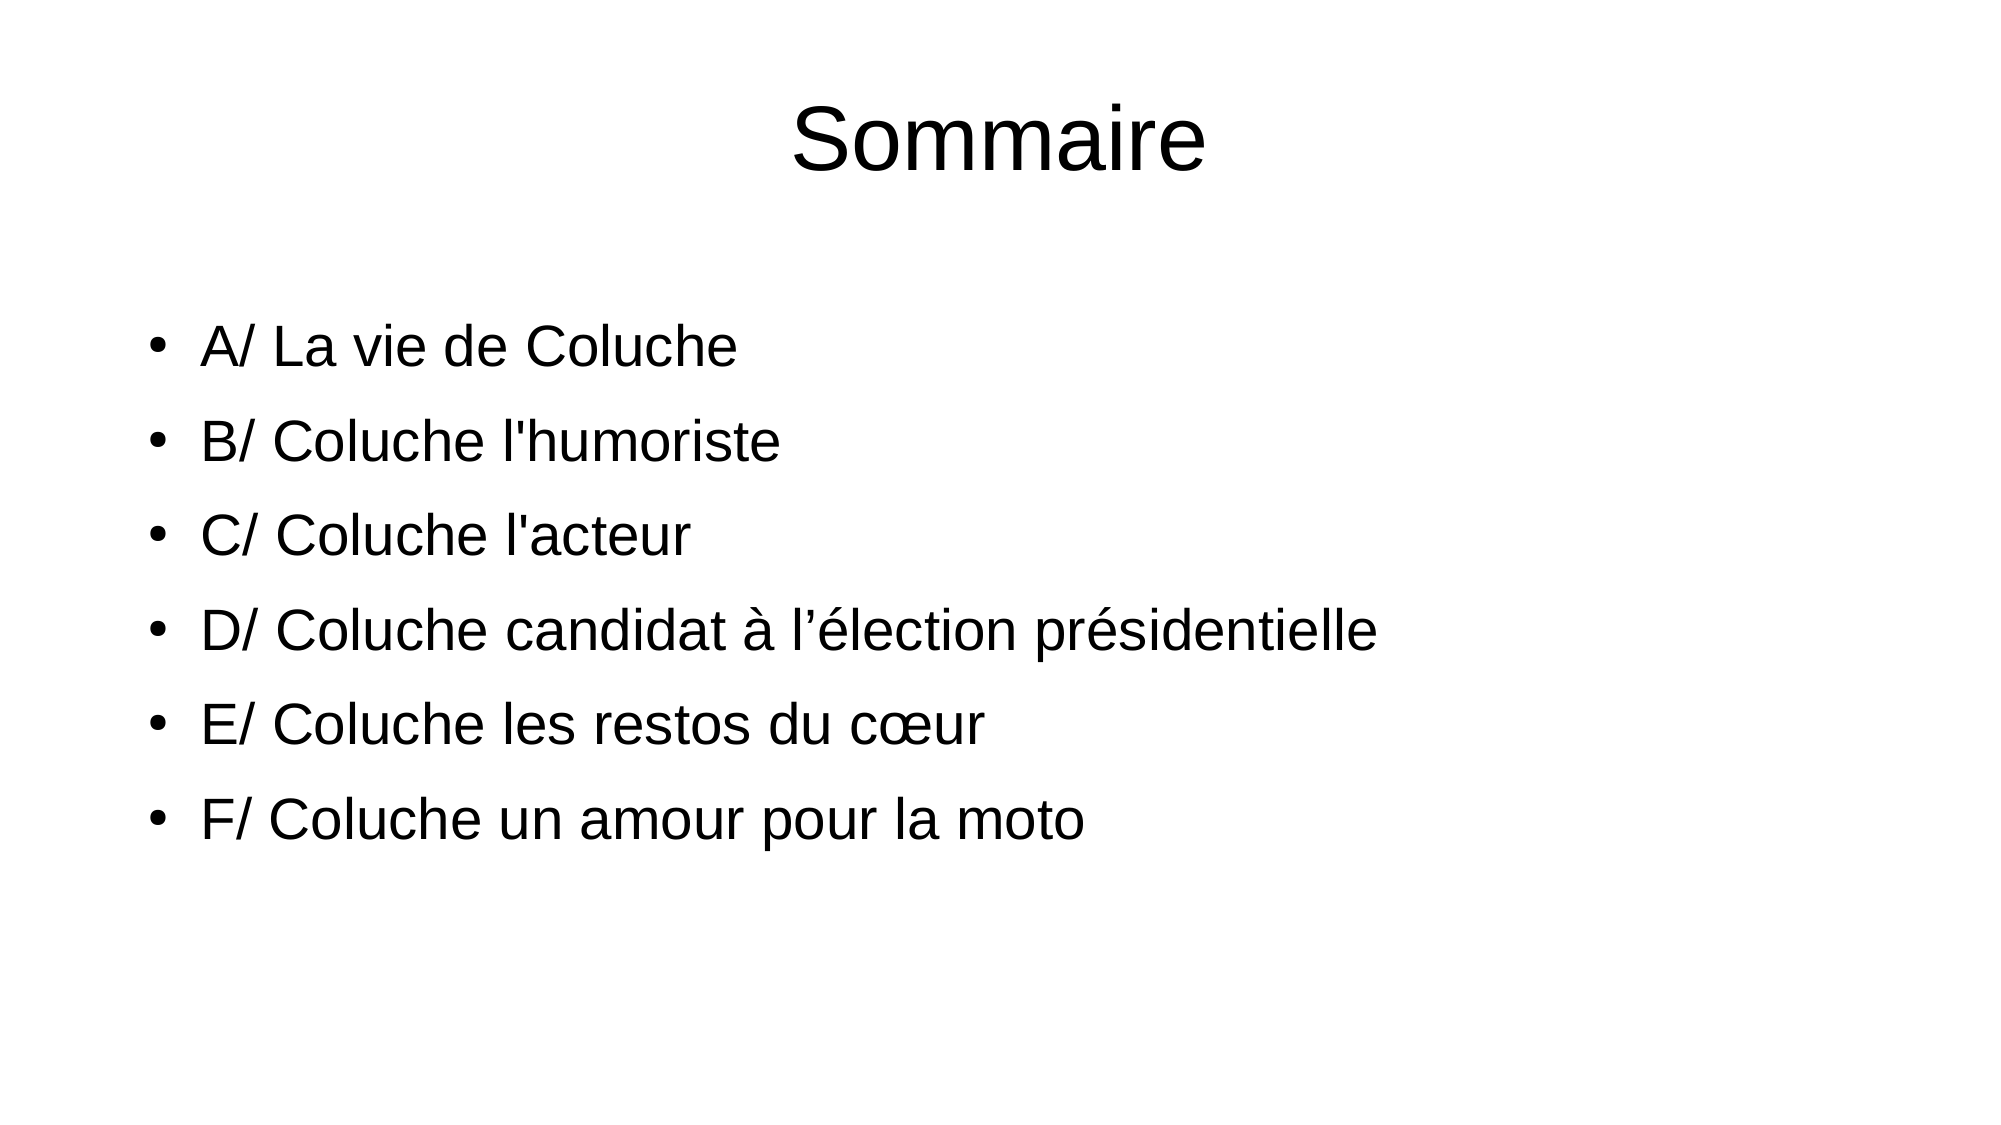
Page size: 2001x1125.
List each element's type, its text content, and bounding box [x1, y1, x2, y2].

list A/ La vie de Coluche B/ Coluche l'humoriste C/ Coluche l'acteur D/ Coluche candidat à l’élection présidentielle E/ Coluche les restos du cœur F/ Coluche un amour pour la moto [129, 313, 1819, 851]
title Sommaire [99, 44, 1900, 233]
